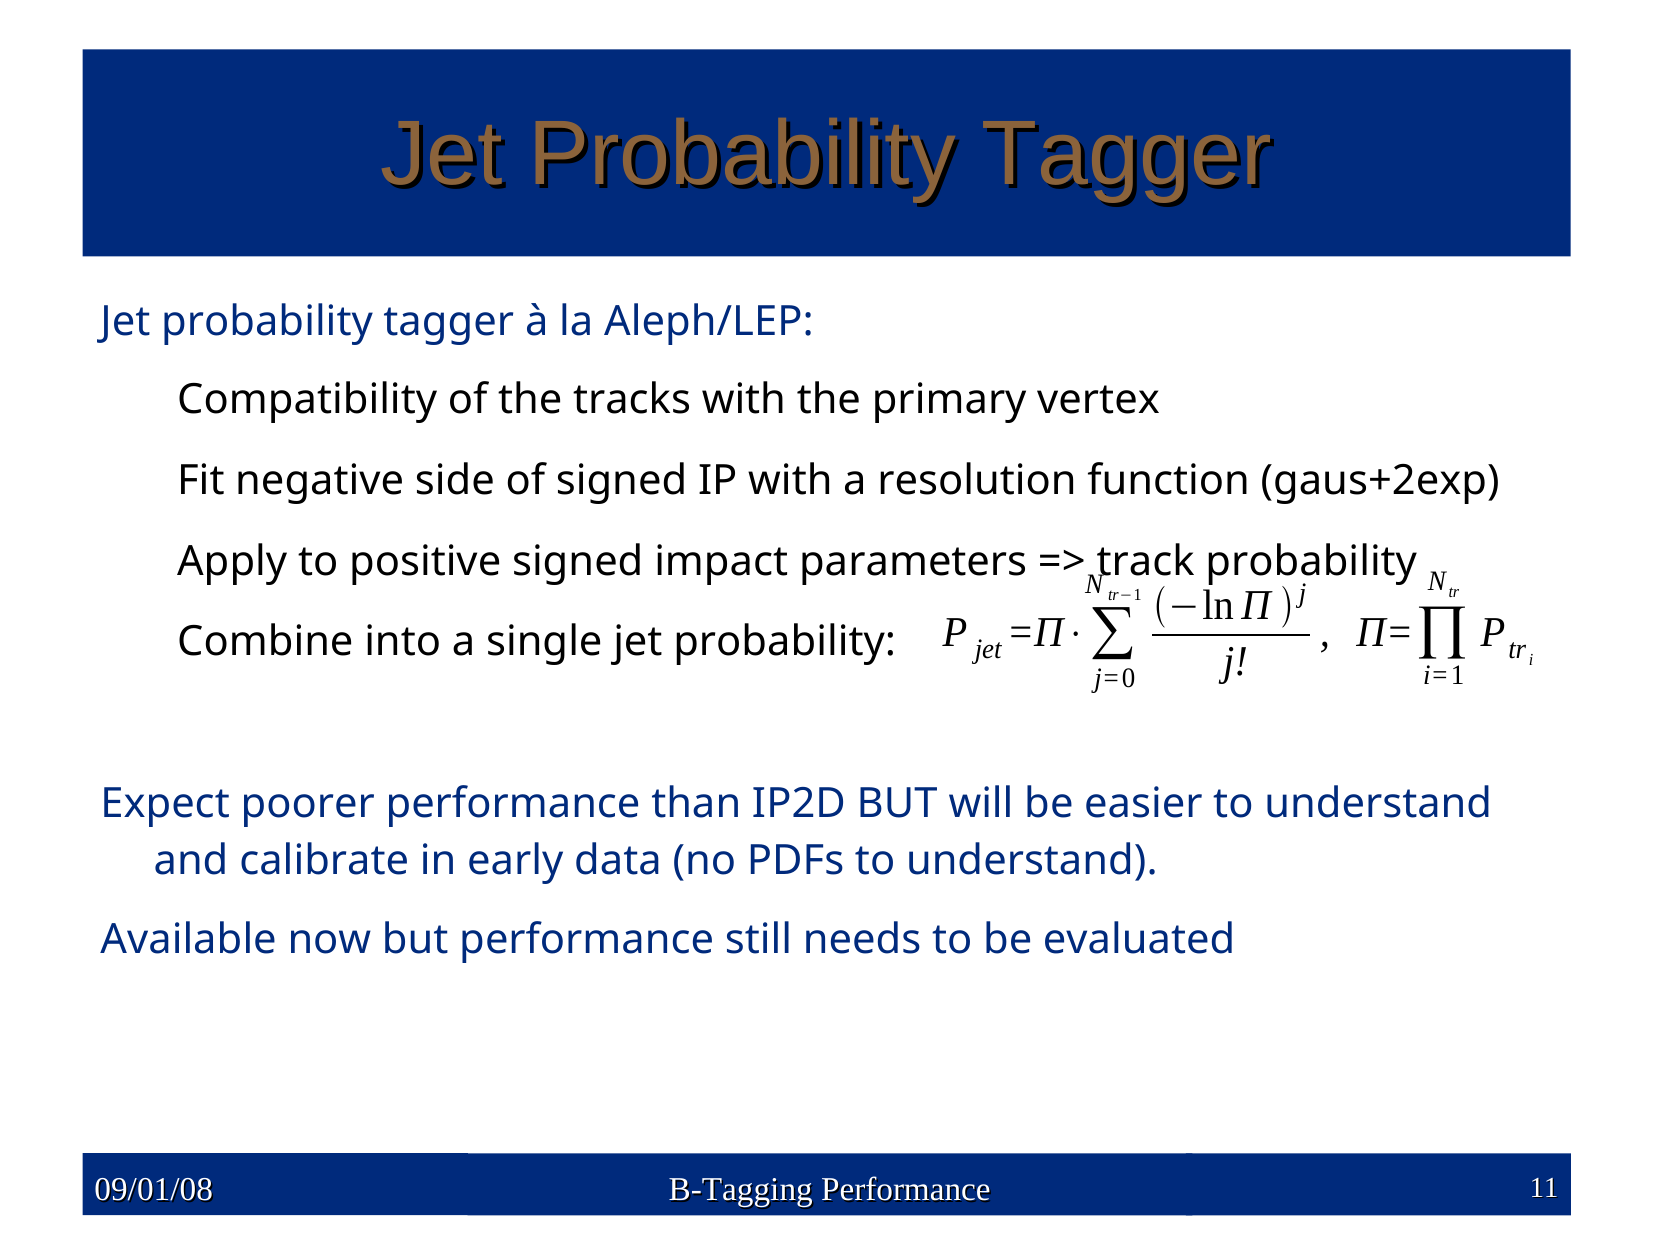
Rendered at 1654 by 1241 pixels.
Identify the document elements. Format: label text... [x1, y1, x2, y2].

title Jet Probability Tagger [82, 49, 1571, 257]
chart [928, 566, 1548, 693]
list Jet probability tagger à la Aleph/LEP: Compatibility of the tracks with the primary vertex Fit negative side of signed IP with a resolution function (gaus+2exp) Apply to positive signed impact parameters => track probability Combine into a single jet probability: Expect poorer performance than IP2D BUT will be easier to understand and calibrate in early data (no PDFs to understand). Available now but performance still needs to be evaluated [82, 290, 1571, 1111]
